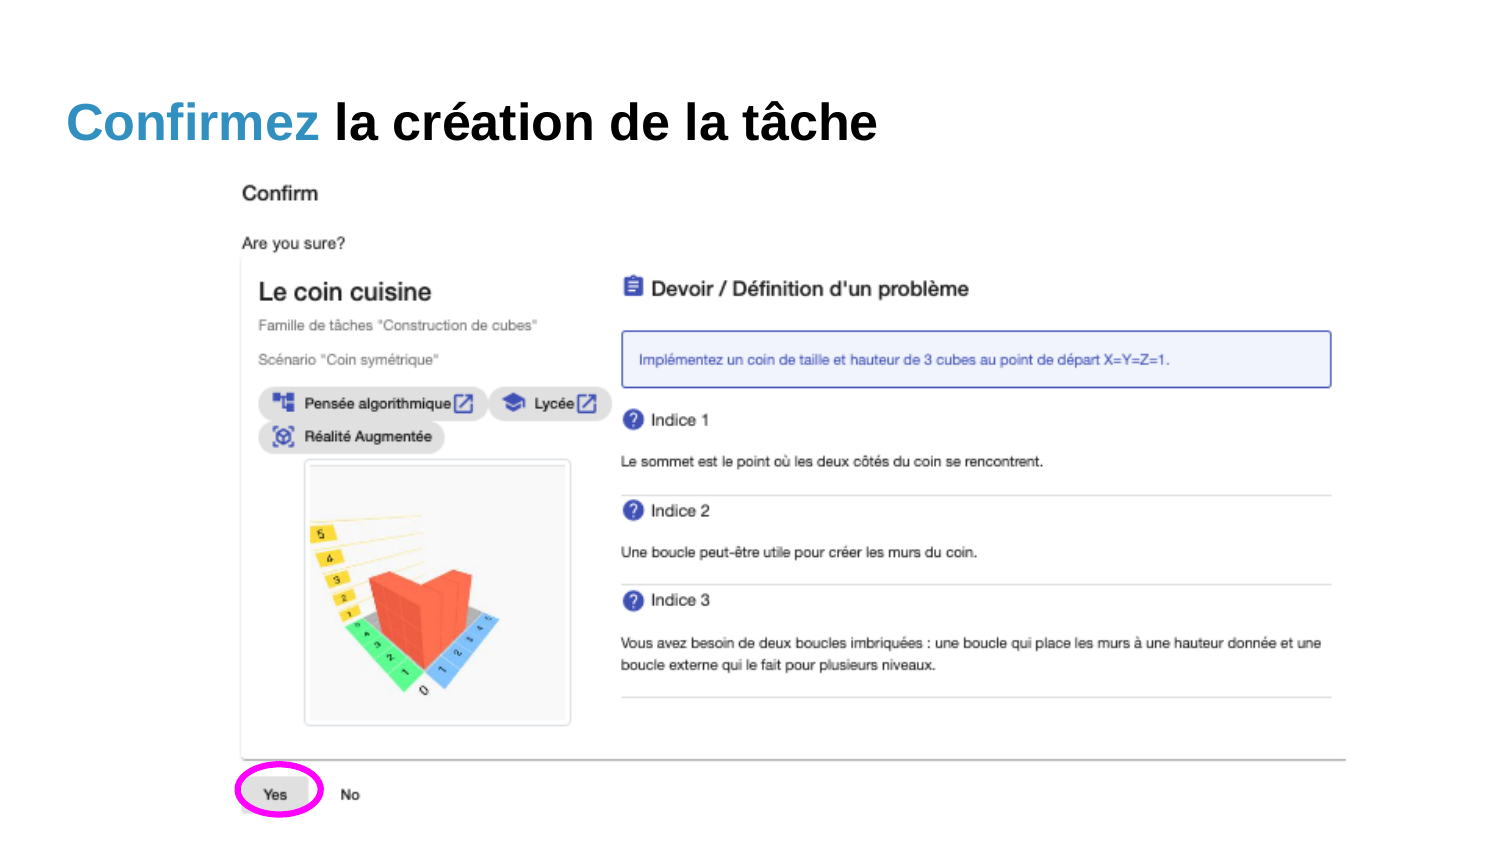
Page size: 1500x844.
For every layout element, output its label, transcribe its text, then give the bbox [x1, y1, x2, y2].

title Confirmez la création de la tâche [51, 72, 1449, 167]
picture [229, 171, 1346, 822]
